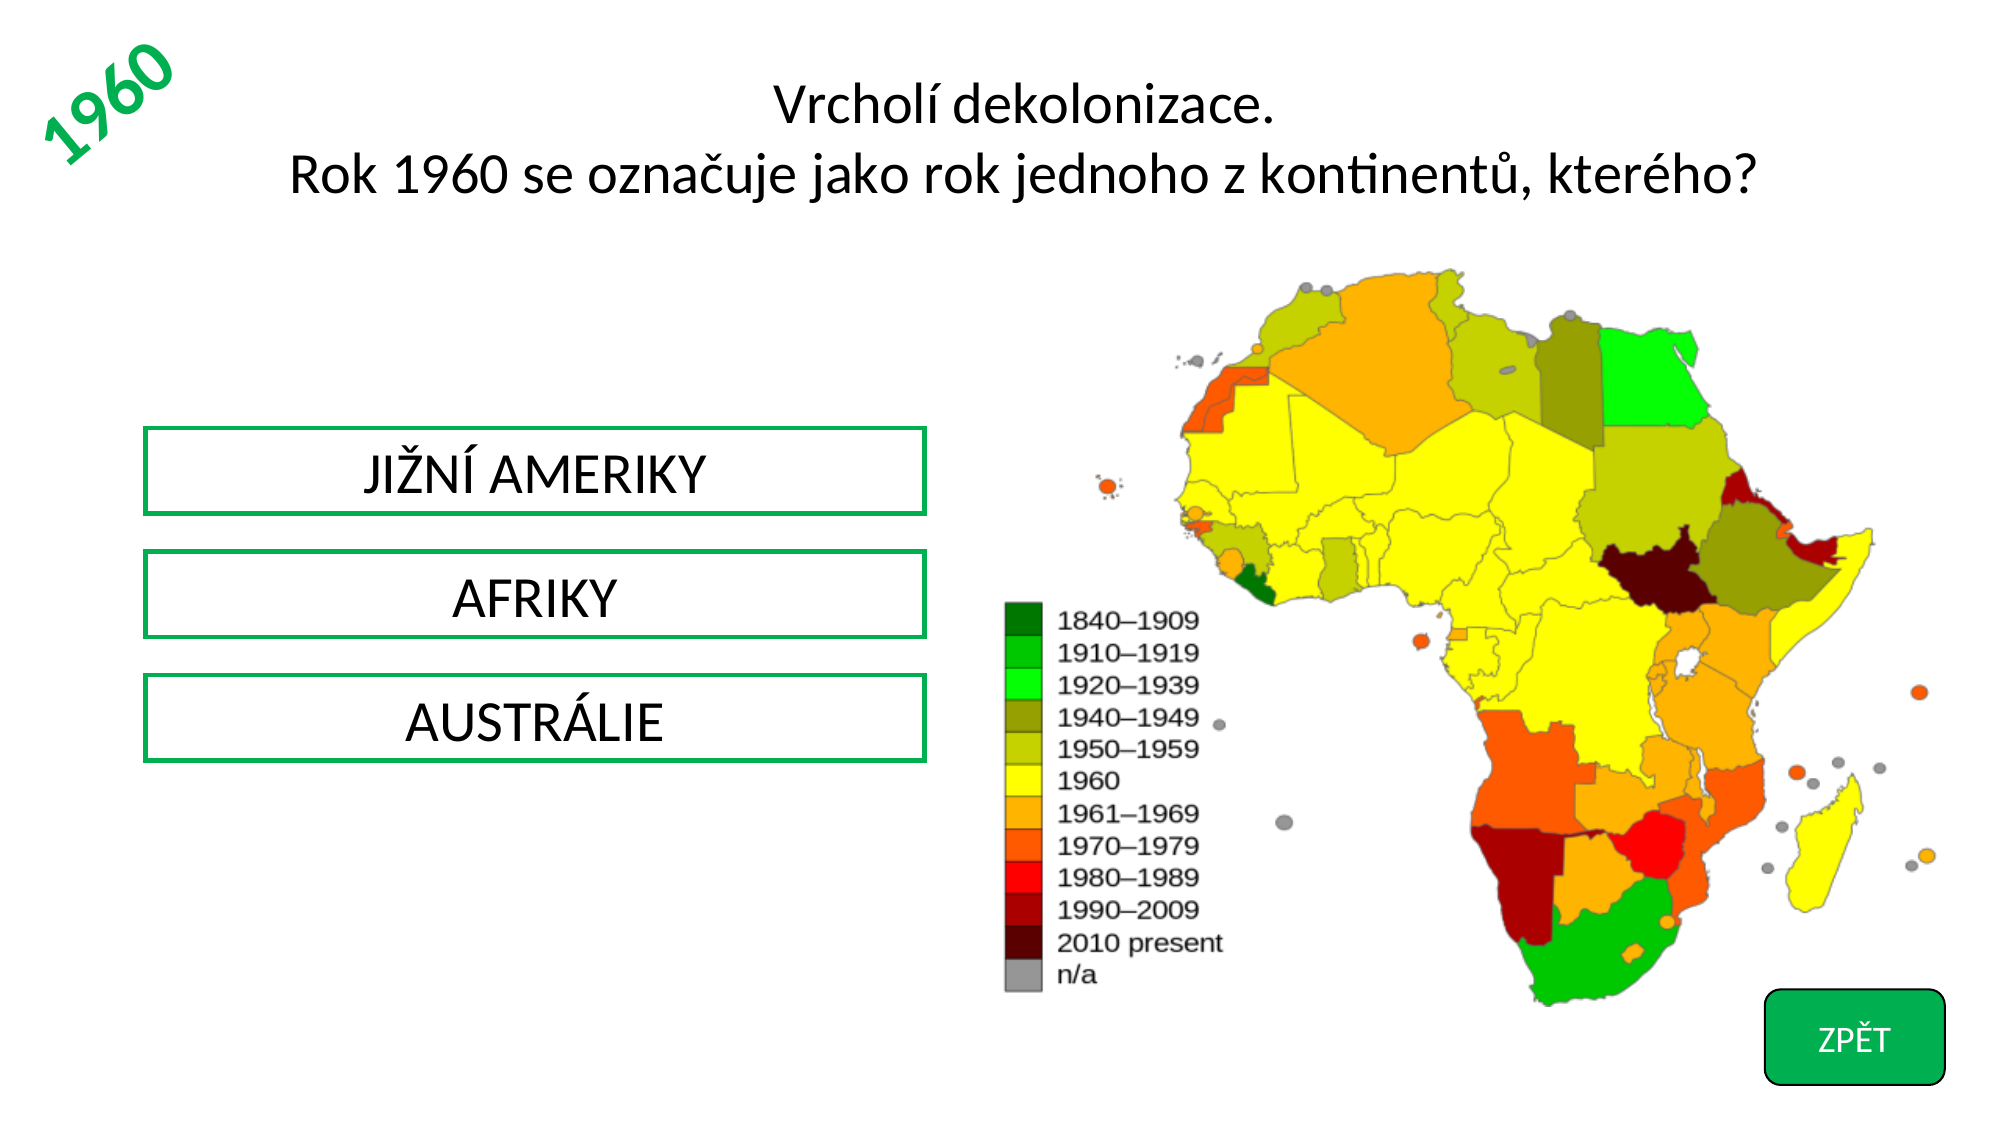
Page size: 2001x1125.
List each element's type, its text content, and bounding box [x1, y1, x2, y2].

text_box 1960 [0, 1, 195, 199]
text_box AUSTRÁLIE [145, 675, 925, 761]
text_box JIŽNÍ AMERIKY [145, 427, 925, 514]
text_box AFRIKY [145, 551, 925, 638]
text_box ZPĚT [1764, 1007, 1945, 1085]
picture [985, 267, 1945, 1007]
text_box Vrcholí dekolonizace. Rok 1960 se označuje jako rok jednoho z kontinentů, kterého? [195, 57, 1855, 284]
